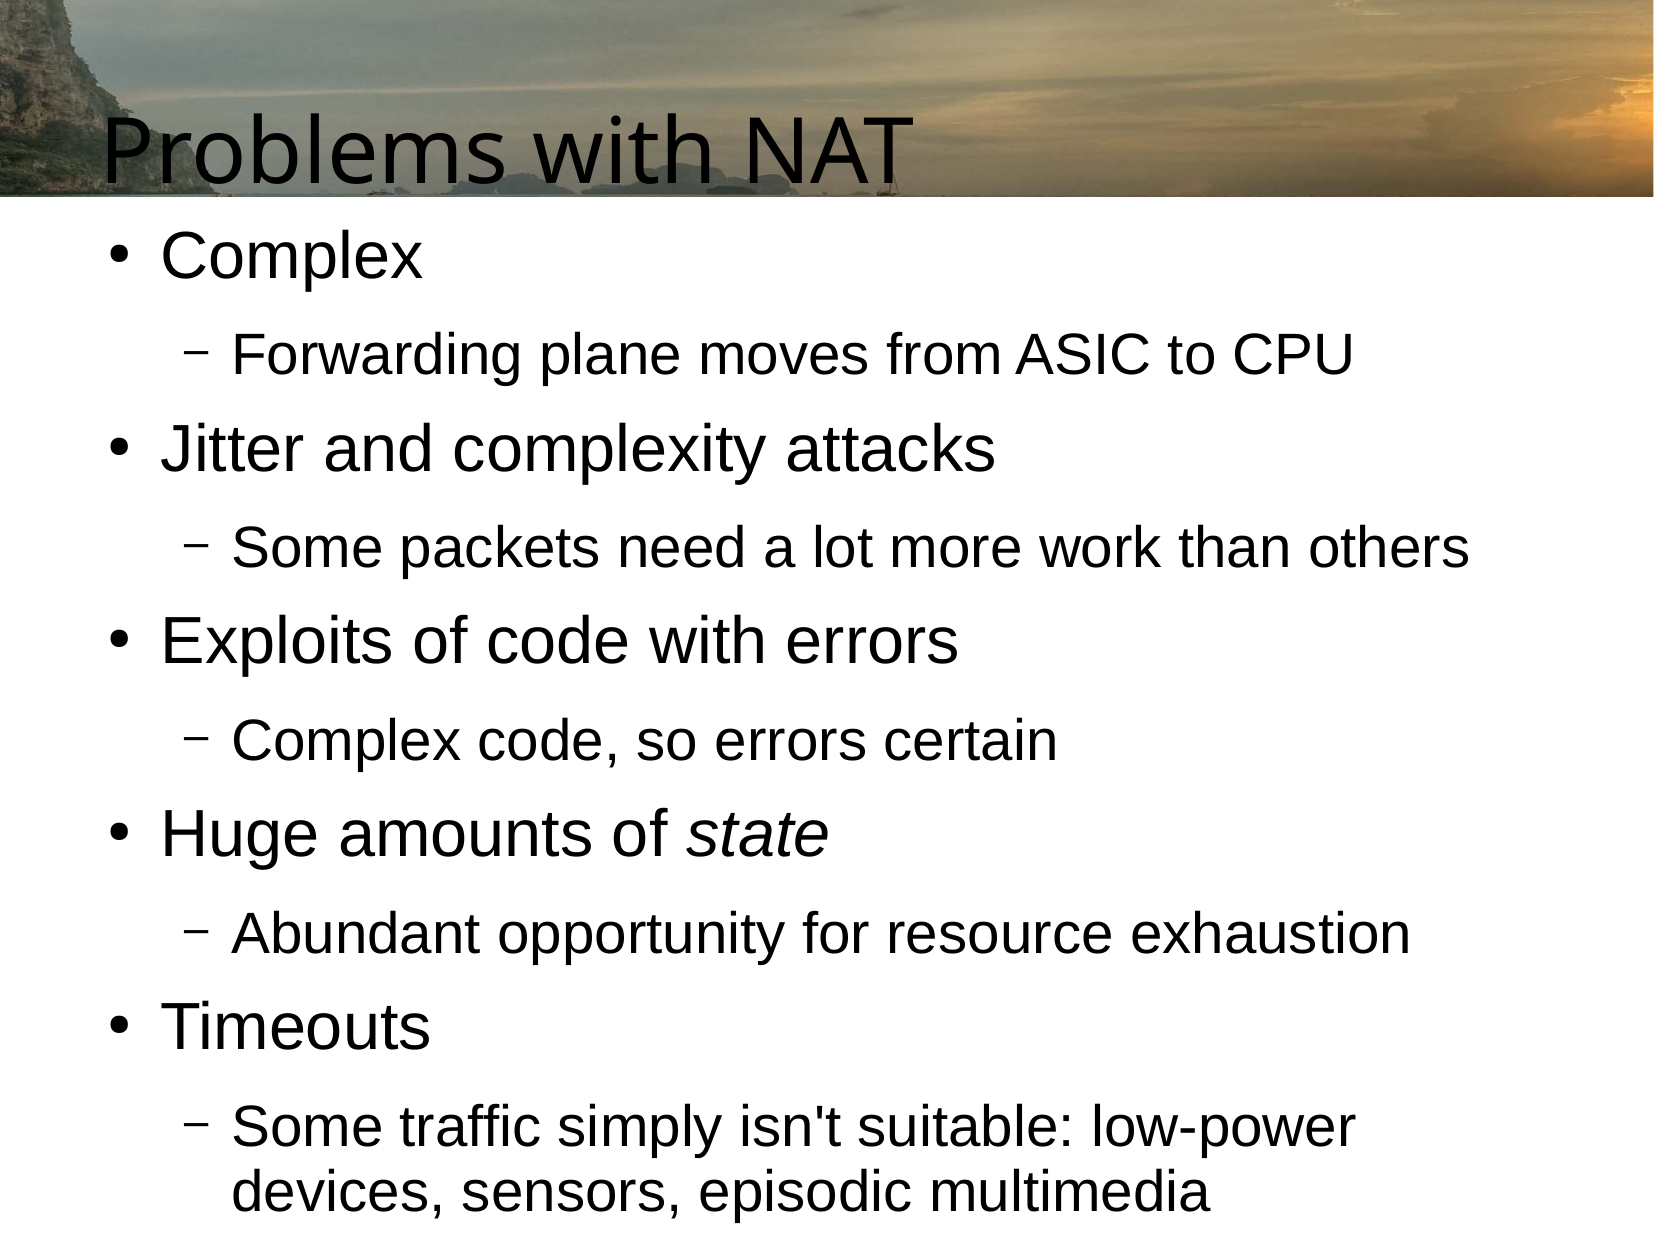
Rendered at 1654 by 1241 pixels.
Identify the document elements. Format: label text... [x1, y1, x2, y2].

list Complex Forwarding plane moves from ASIC to CPU Jitter and complexity attacks Some packets need a lot more work than others Exploits of code with errors Complex code, so errors certain Huge amounts of state Abundant opportunity for resource exhaustion Timeouts Some traffic simply isn't suitable: low-power devices, sensors, episodic multimedia [89, 217, 1578, 1226]
title Problems with NAT [100, 92, 1571, 203]
picture [0, 0, 1654, 197]
